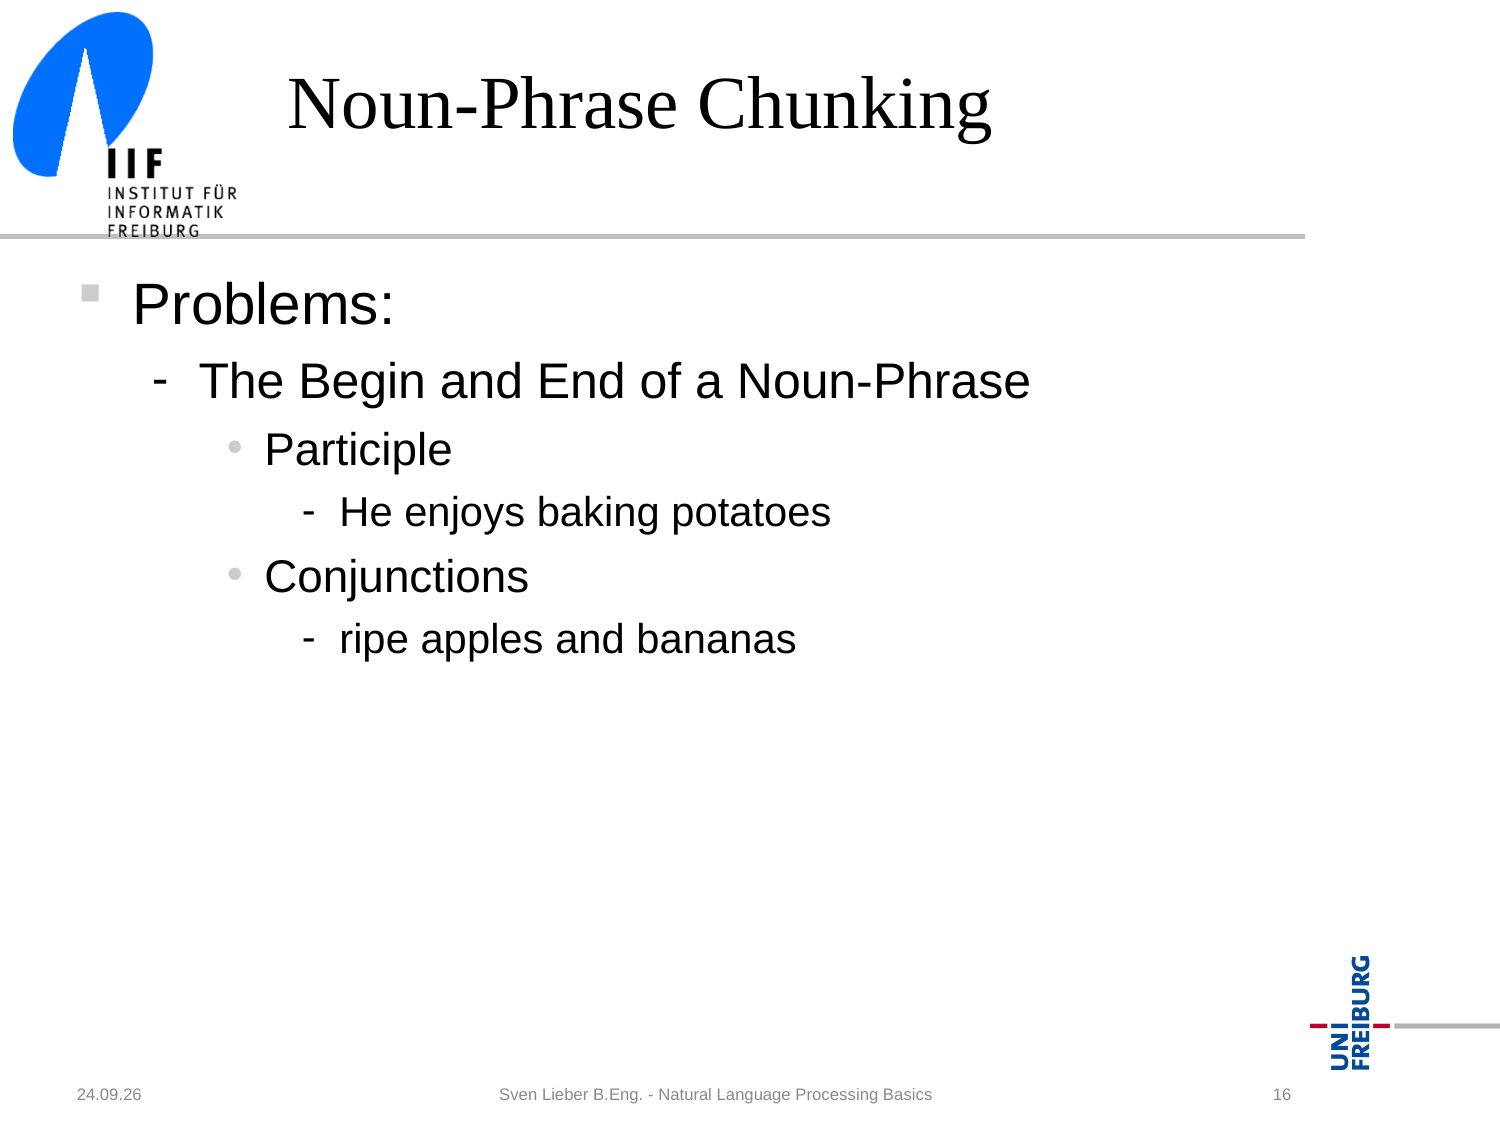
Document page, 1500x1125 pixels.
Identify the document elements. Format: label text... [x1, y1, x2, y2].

picture [1310, 956, 1500, 1070]
title Noun-Phrase Chunking [272, 46, 1306, 152]
list Problems: The Begin and End of a Noun-Phrase Participle He enjoys baking potatoes Conjunctions ripe apples and bananas [76, 265, 1306, 896]
picture [13, 12, 237, 237]
